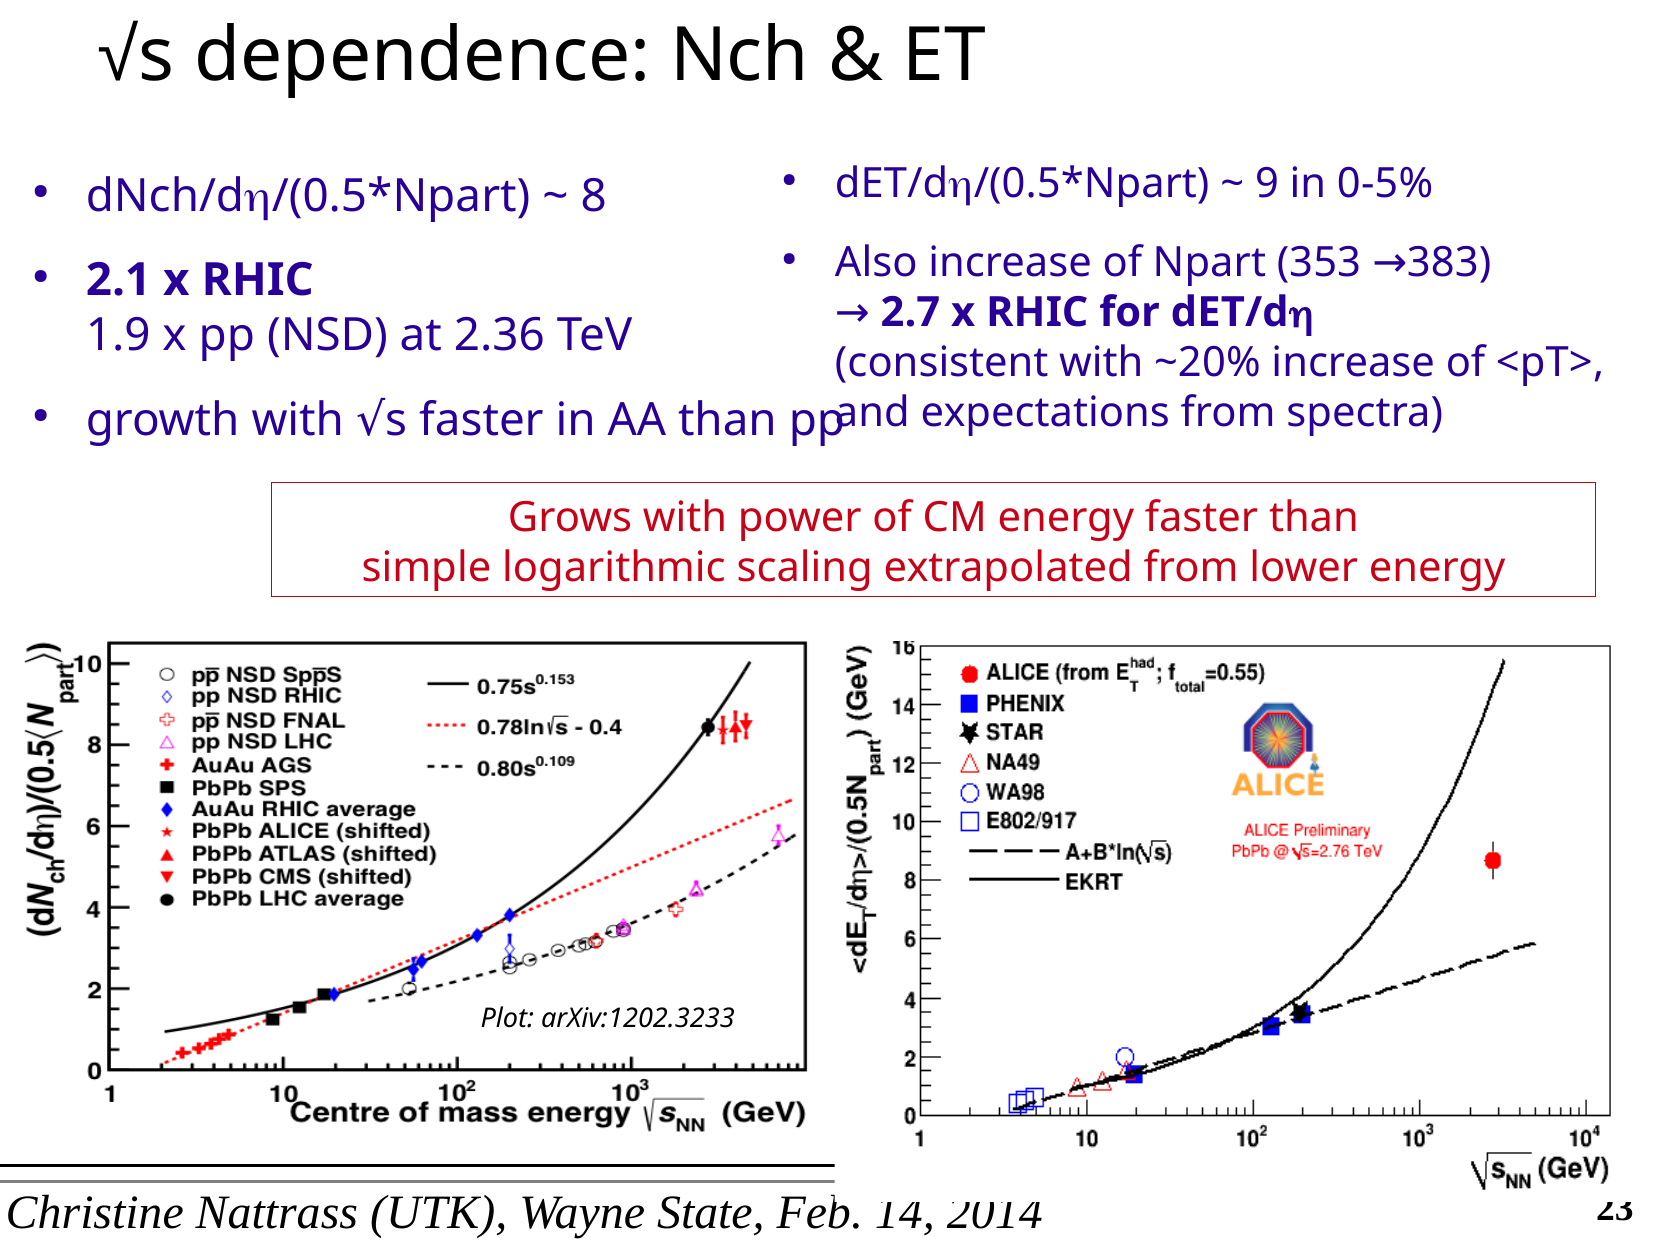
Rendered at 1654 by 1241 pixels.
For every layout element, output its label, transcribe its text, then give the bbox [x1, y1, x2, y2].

text_box Plot: arXiv:1202.3233 [470, 995, 746, 1039]
picture [0, 623, 827, 1138]
picture [834, 641, 1654, 1202]
title √s dependence: Nch & ET [82, 0, 1571, 158]
list dET/dh/(0.5*Npart) ~ 9 in 0-5% Also increase of Npart (353 →383) → 2.7 x RHIC for dET/dh (consistent with ~20% increase of <pT>, and expectations from spectra) [749, 147, 1654, 561]
list dNch/dh/(0.5*Npart) ~ 8 2.1 x RHIC 1.9 x pp (NSD) at 2.36 TeV growth with √s faster in AA than pp [0, 158, 749, 571]
text_box Grows with power of CM energy faster than simple logarithmic scaling extrapolated from lower energy [271, 482, 1596, 597]
